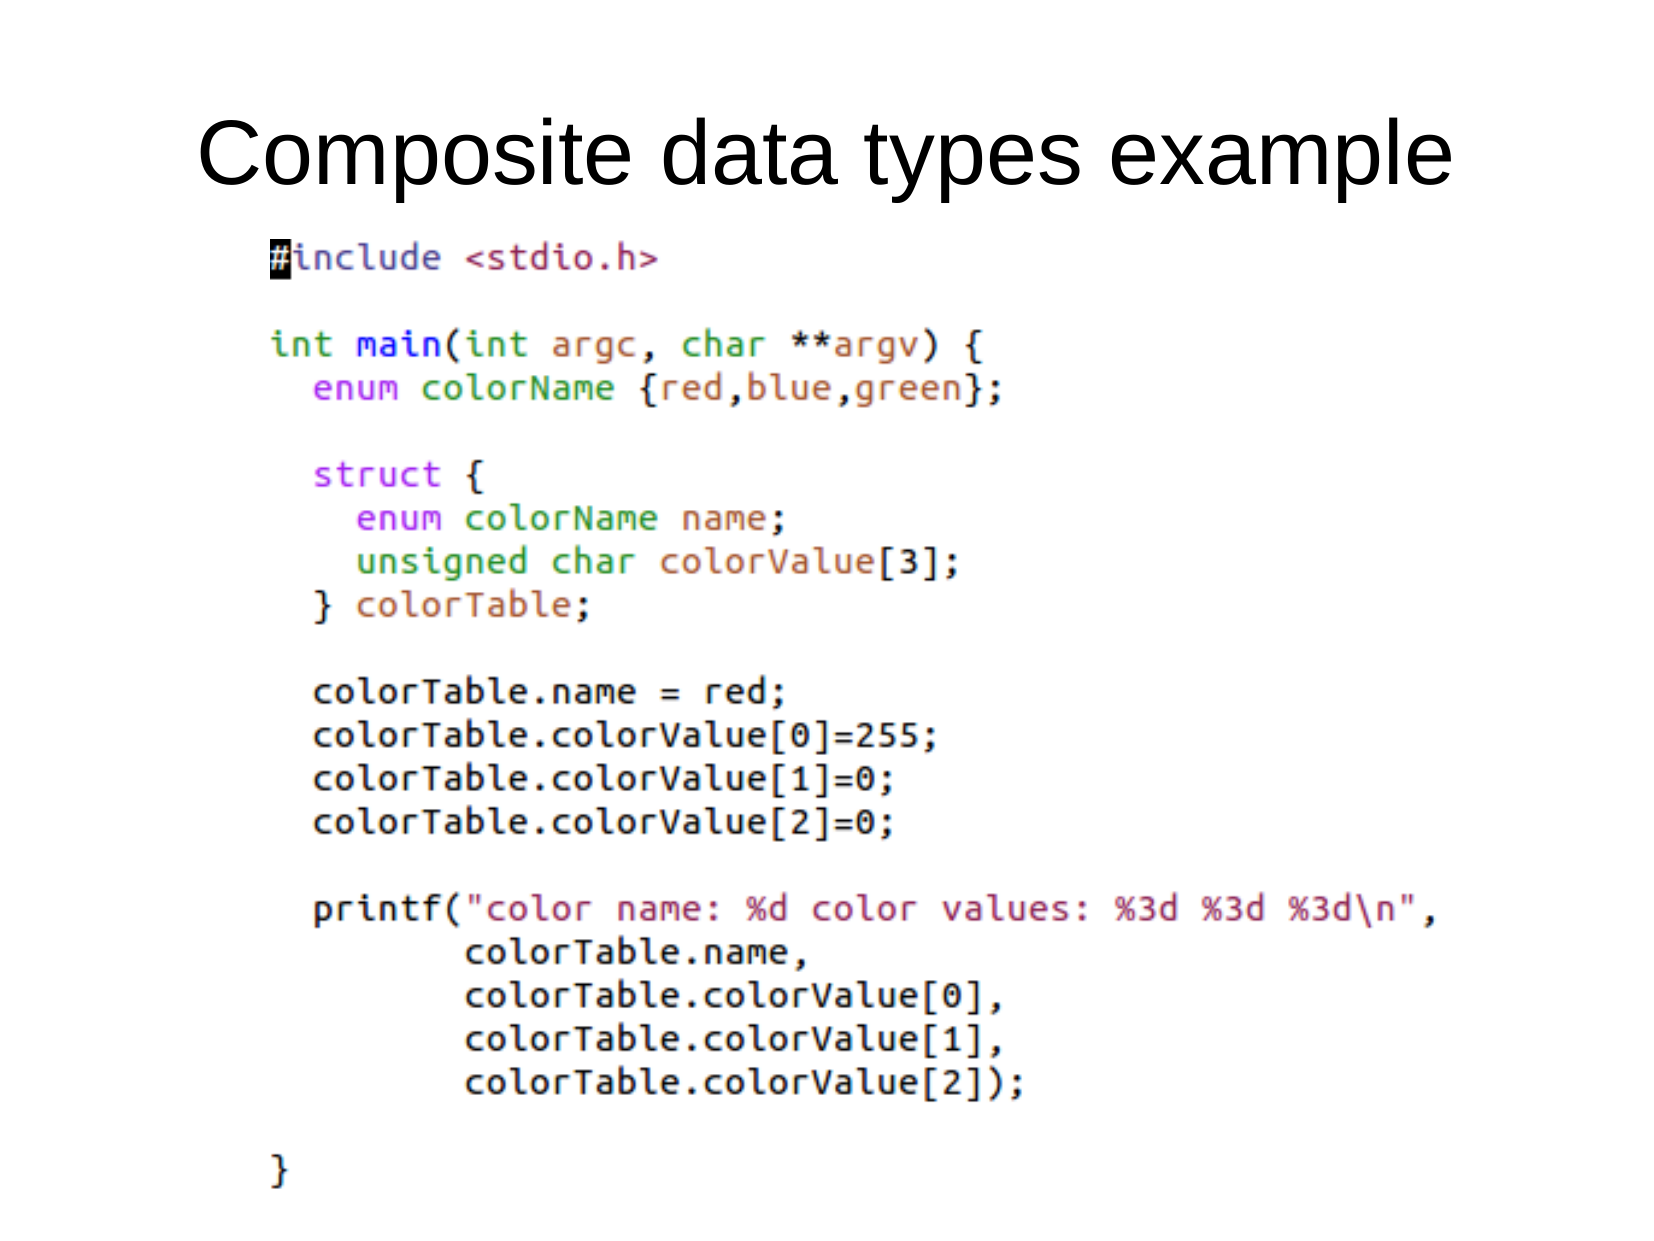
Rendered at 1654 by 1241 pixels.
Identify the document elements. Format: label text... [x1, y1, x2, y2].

title Composite data types example [82, 49, 1571, 257]
picture [270, 239, 1475, 1213]
